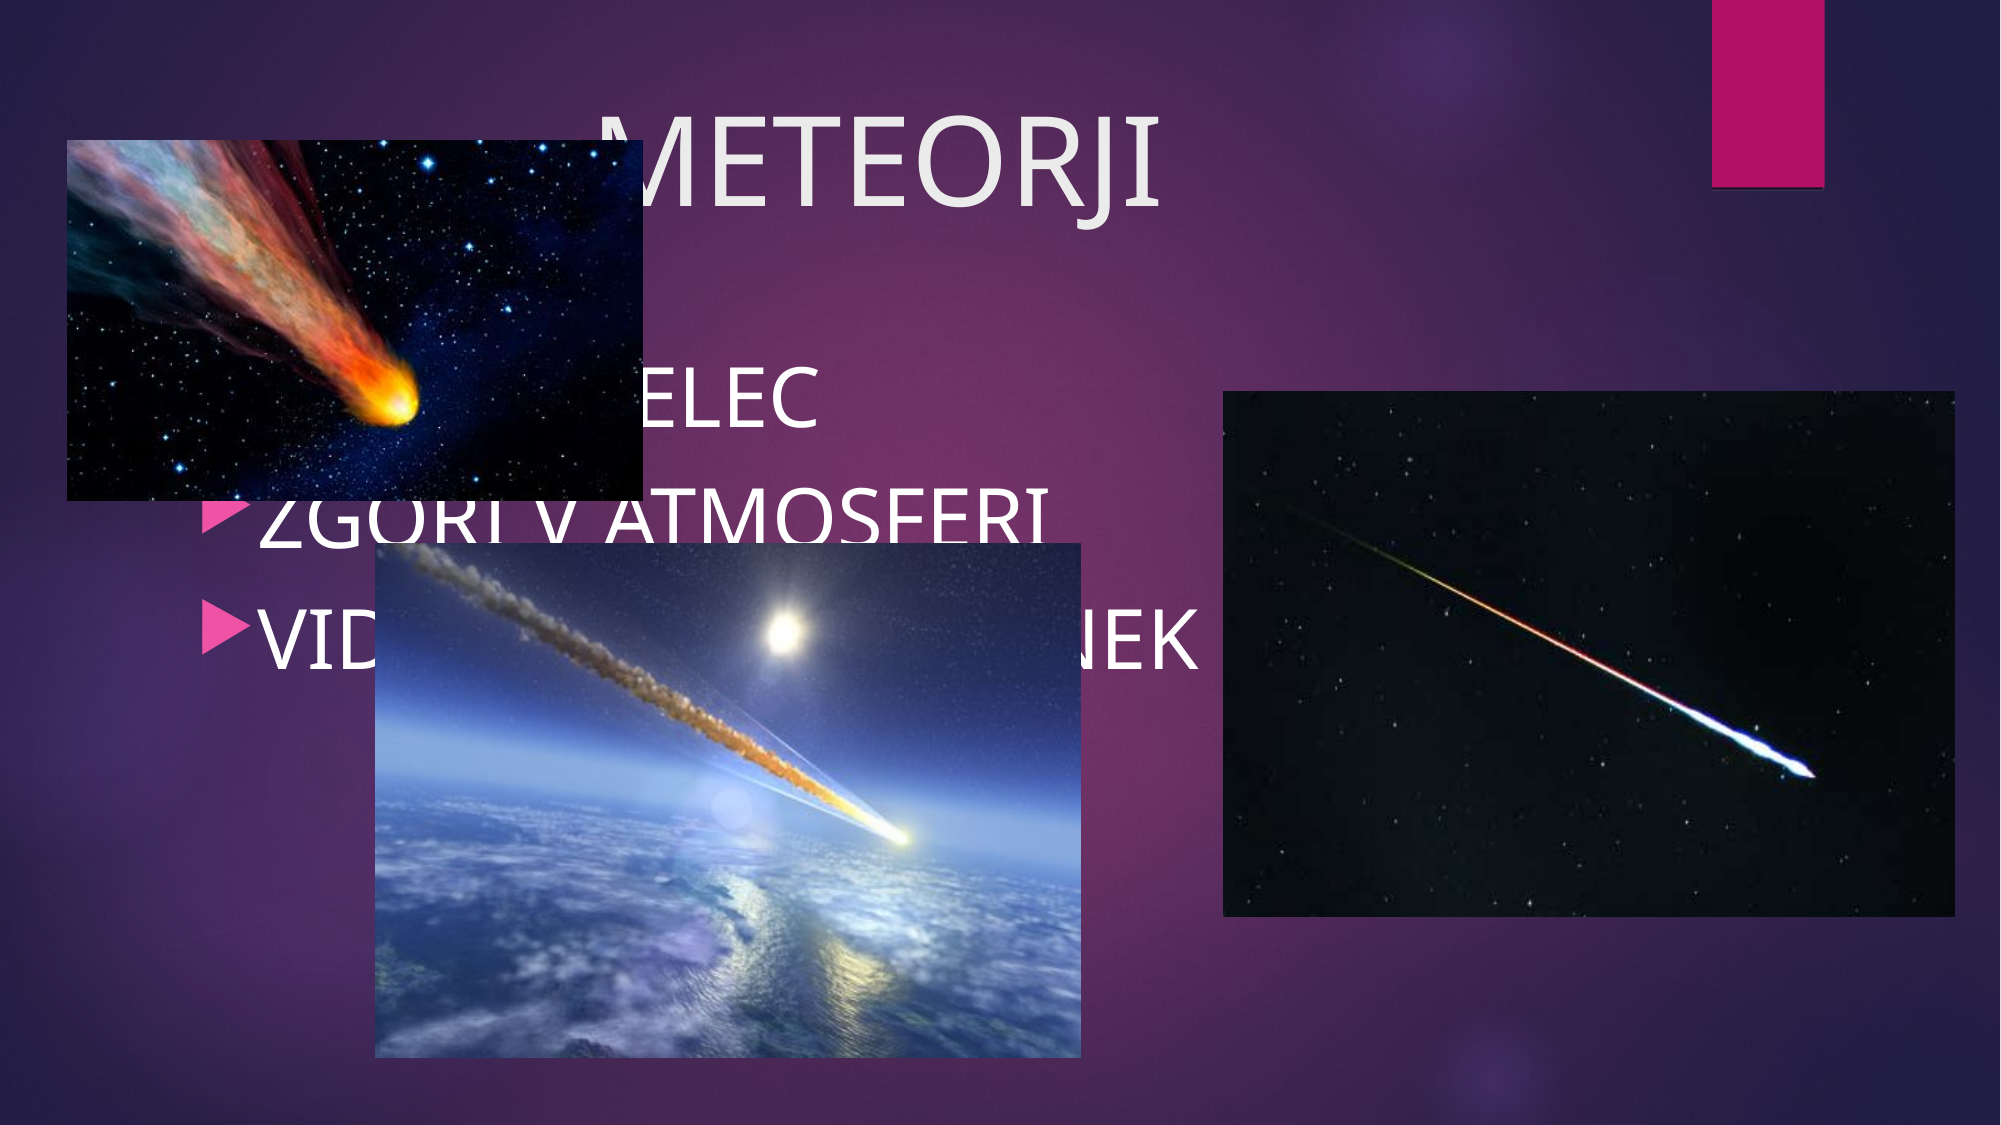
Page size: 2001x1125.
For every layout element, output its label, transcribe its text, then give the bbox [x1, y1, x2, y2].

picture [0, 0, 2001, 1125]
title METEORJI [106, 74, 1649, 304]
list PRAŠNI DELEC ZGORI V ATMOSFERI VIDIMO GA KOT UTINEK [181, 336, 1649, 1025]
